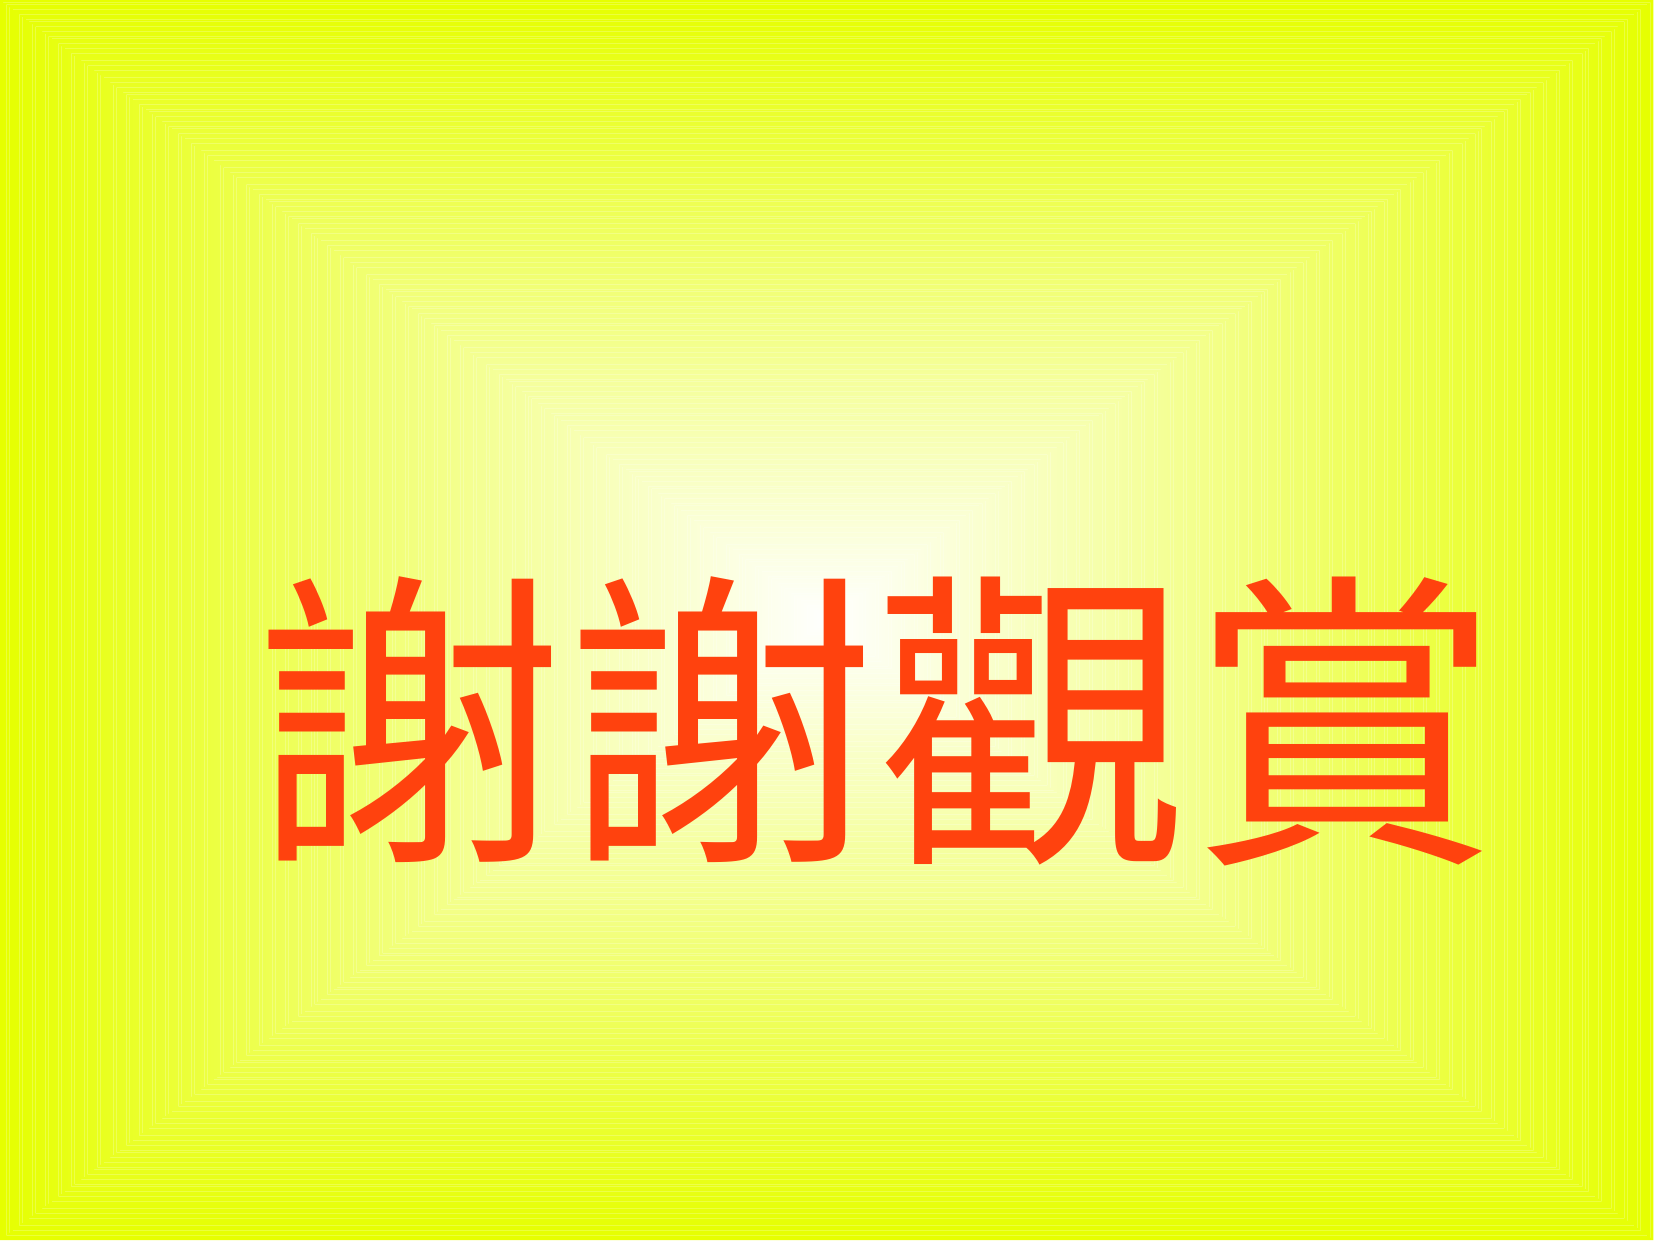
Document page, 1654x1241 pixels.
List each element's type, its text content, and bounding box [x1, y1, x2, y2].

text_box 謝謝觀賞 [236, 469, 1654, 798]
